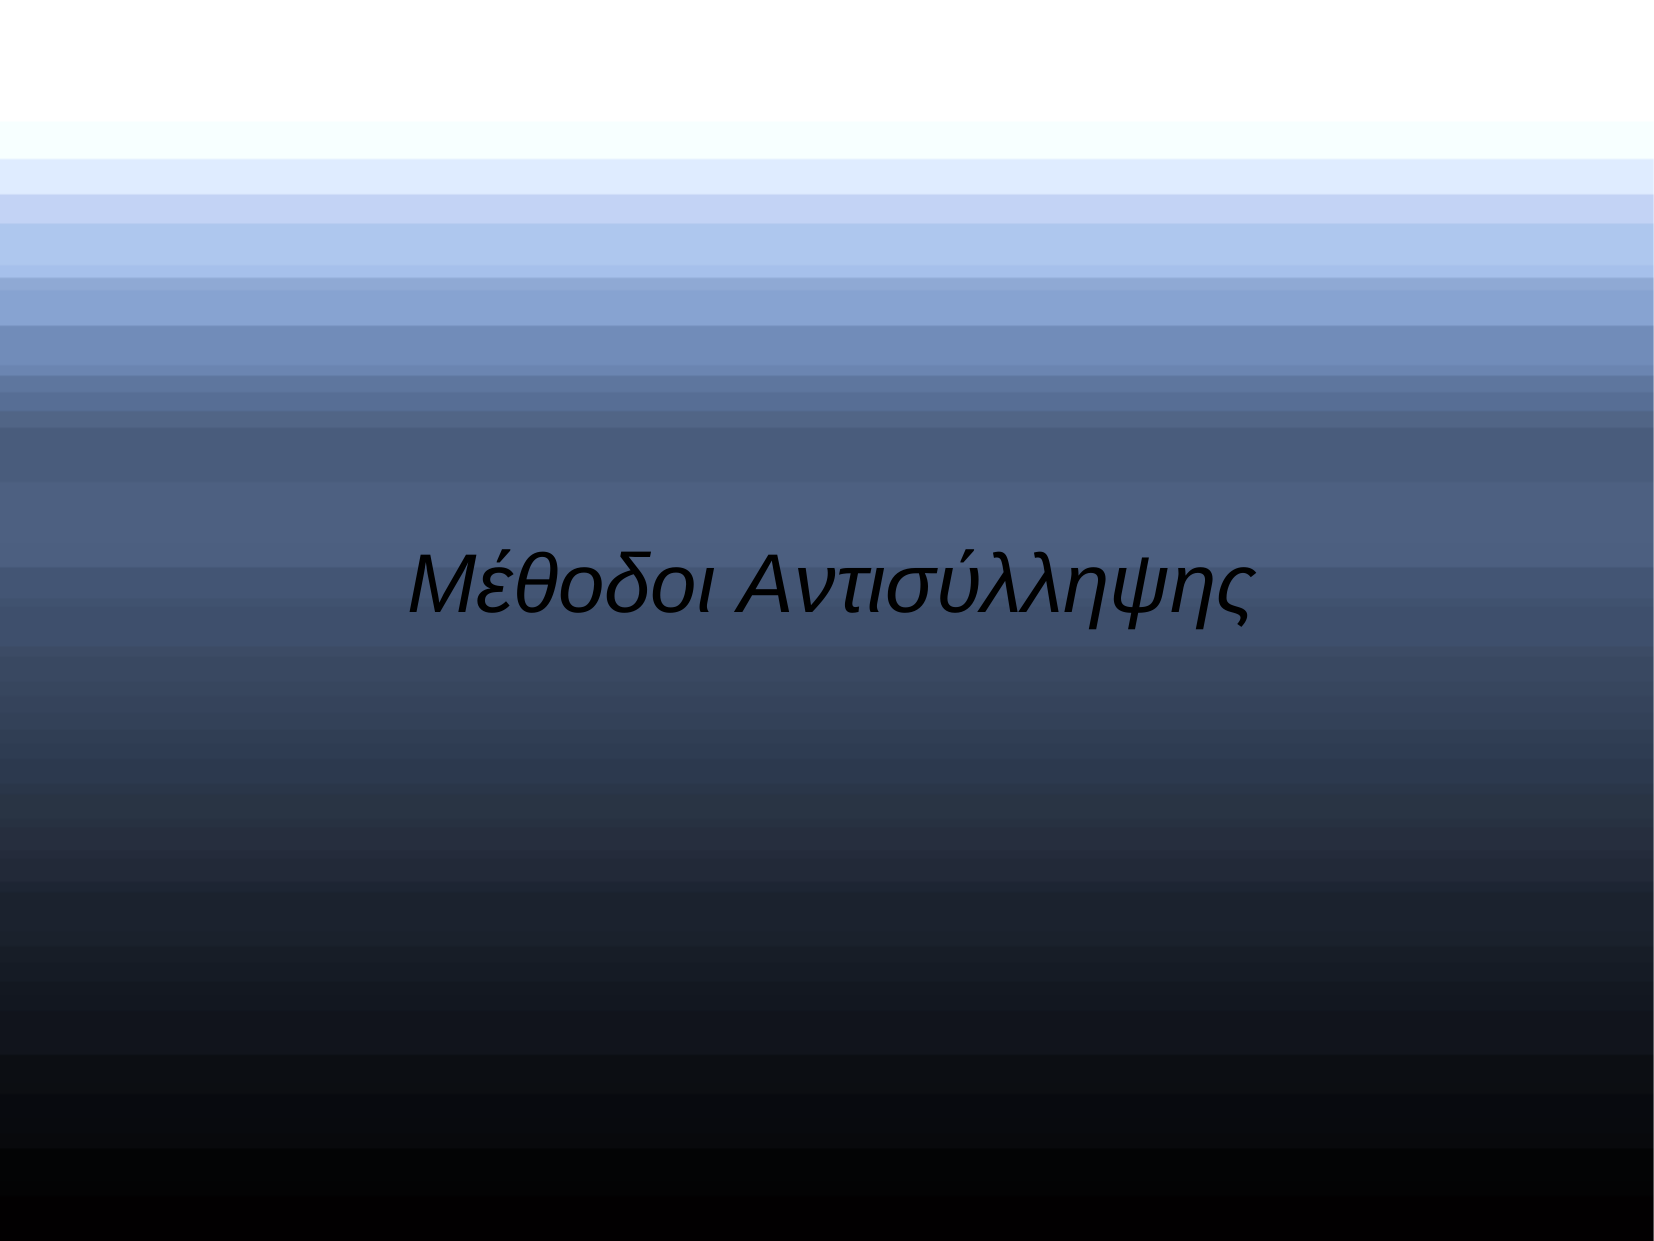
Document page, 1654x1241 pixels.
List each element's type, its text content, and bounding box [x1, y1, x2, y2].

picture [0, 0, 1654, 1241]
subtitle Μέθοδοι Αντισύλληψης [88, 206, 1577, 962]
